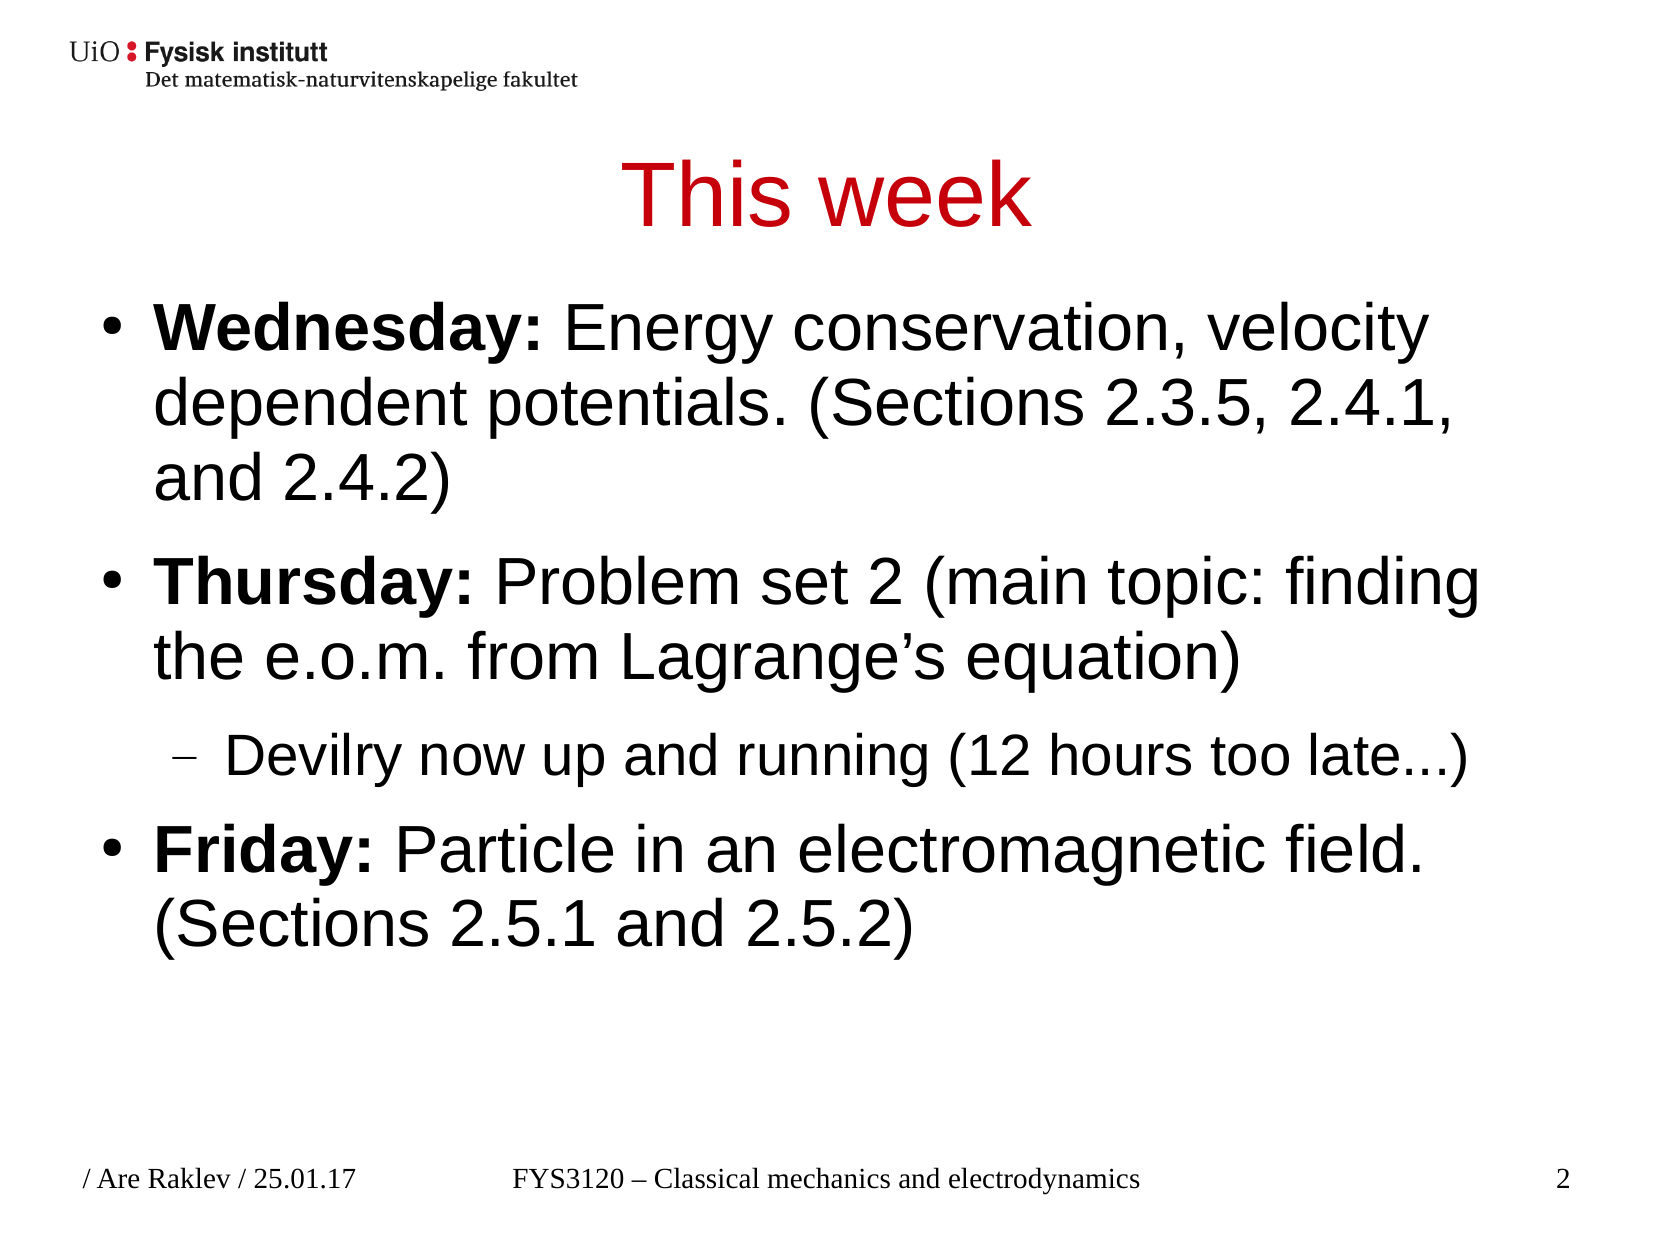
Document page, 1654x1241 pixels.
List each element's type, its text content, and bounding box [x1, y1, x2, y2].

picture [68, 37, 581, 93]
list Wednesday: Energy conservation, velocity dependent potentials. (Sections 2.3.5, 2.4.1, and 2.4.2) Thursday: Problem set 2 (main topic: finding the e.o.m. from Lagrange’s equation) Devilry now up and running (12 hours too late...) Friday: Particle in an electromagnetic field. (Sections 2.5.1 and 2.5.2) [82, 290, 1576, 1193]
title This week [82, 90, 1571, 290]
